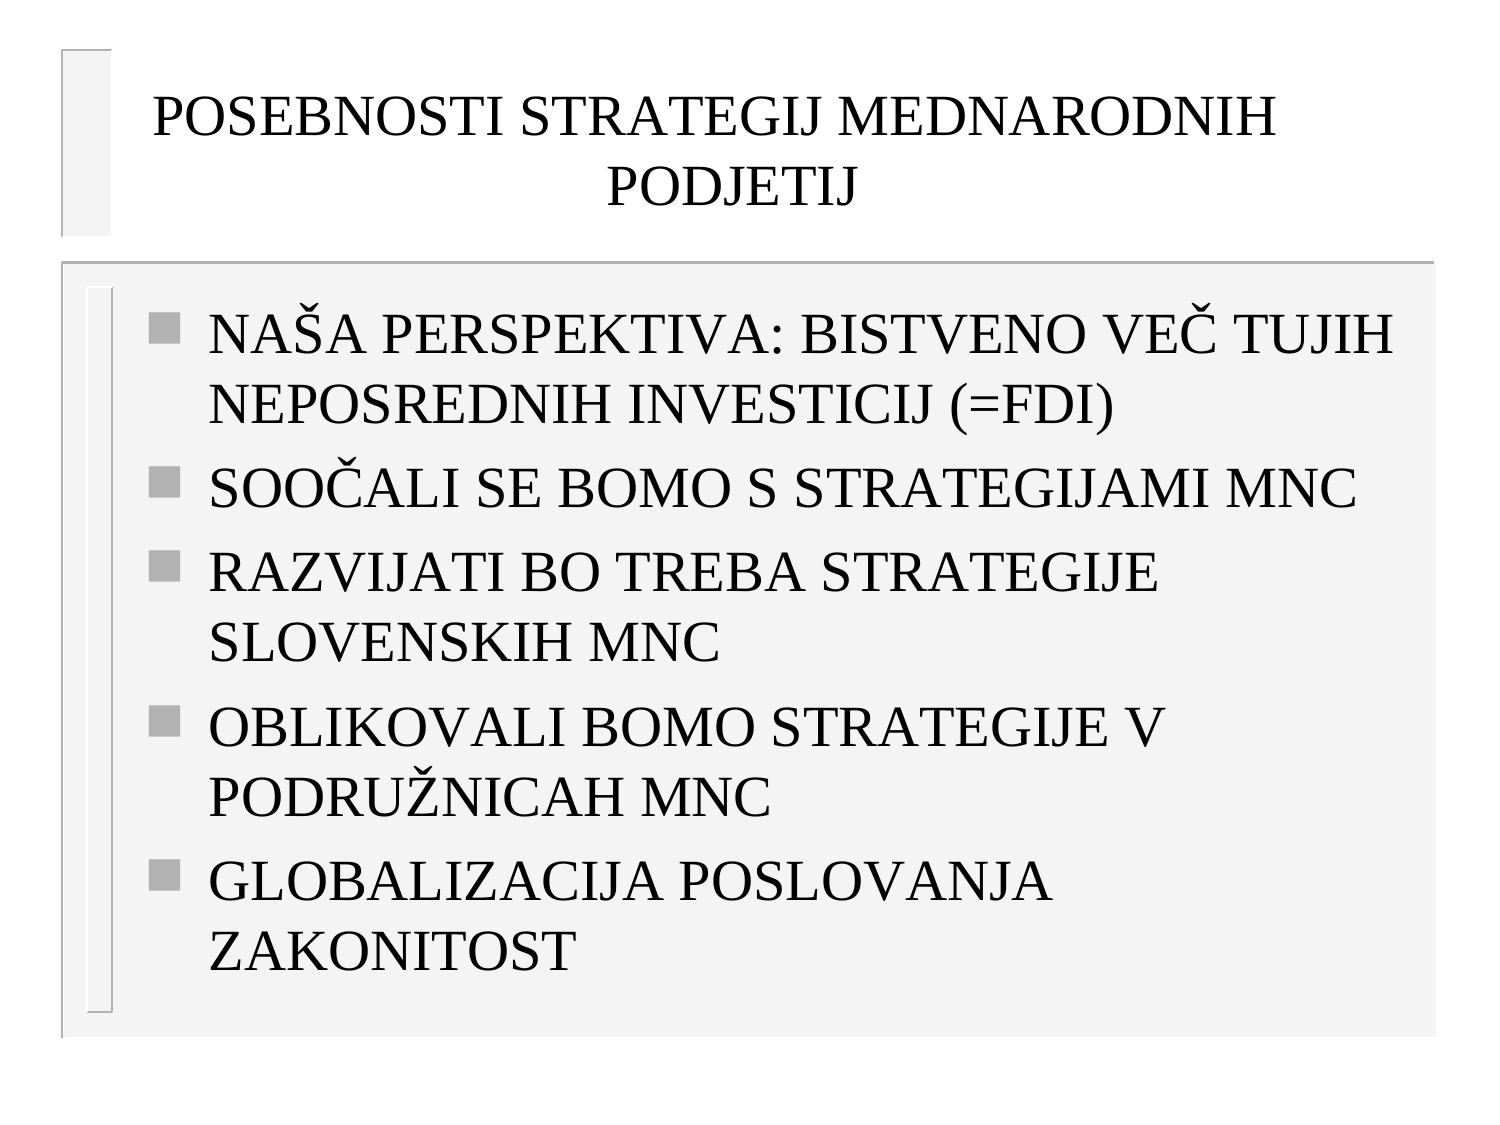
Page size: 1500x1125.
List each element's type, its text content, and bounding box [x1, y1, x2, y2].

title POSEBNOSTI STRATEGIJ MEDNARODNIH PODJETIJ [137, 56, 1413, 238]
list NAŠA PERSPEKTIVA: BISTVENO VEČ TUJIH NEPOSREDNIH INVESTICIJ (=FDI) SOOČALI SE BOMO S STRATEGIJAMI MNC RAZVIJATI BO TREBA STRATEGIJE SLOVENSKIH MNC OBLIKOVALI BOMO STRATEGIJE V PODRUŽNICAH MNC GLOBALIZACIJA POSLOVANJA ZAKONITOST [137, 287, 1413, 991]
